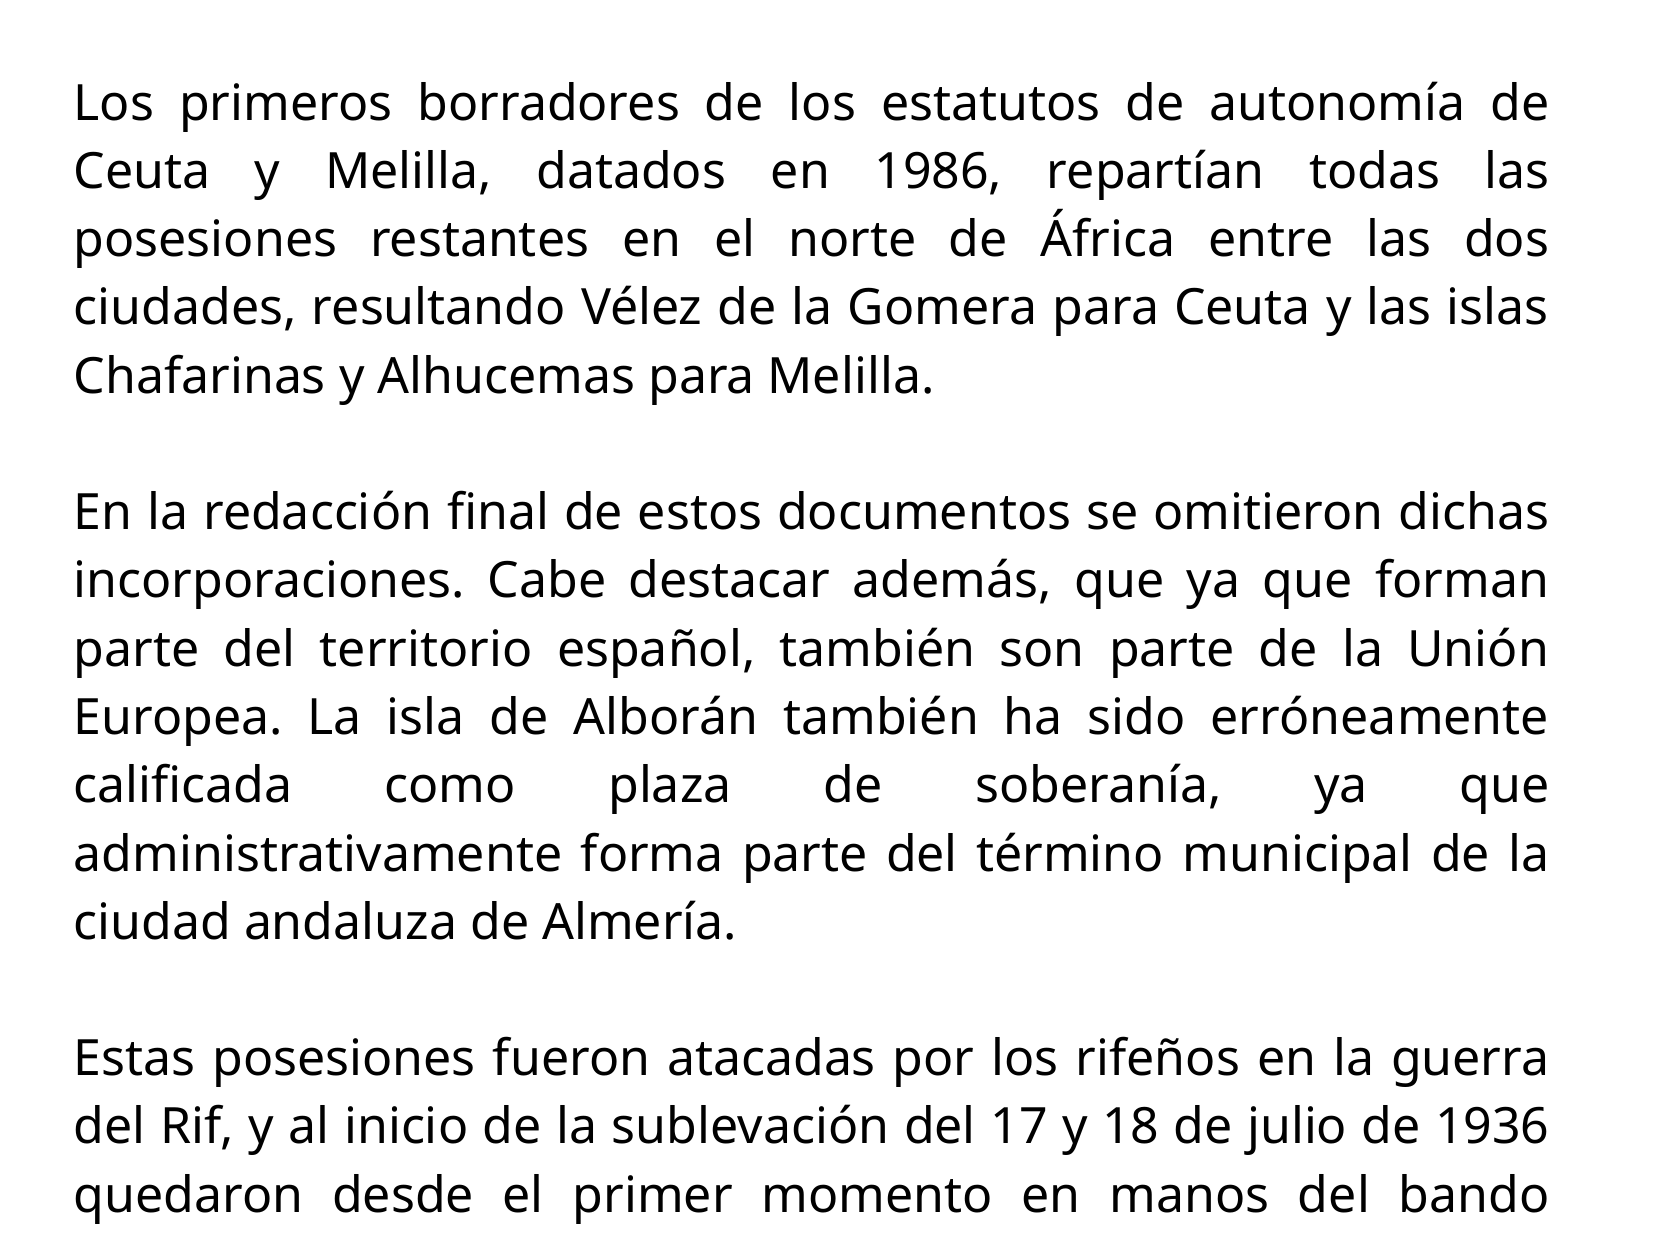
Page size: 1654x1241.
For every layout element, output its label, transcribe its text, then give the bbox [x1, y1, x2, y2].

text_box Los primeros borradores de los estatutos de autonomía de Ceuta y Melilla, datados en 1986, repartían todas las posesiones restantes en el norte de África entre las dos ciudades, resultando Vélez de la Gomera para Ceuta y las islas Chafarinas y Alhucemas para Melilla. En la redacción final de estos documentos se omitieron dichas incorporaciones. Cabe destacar además, que ya que forman parte del territorio español, también son parte de la Unión Europea. La isla de Alborán también ha sido erróneamente calificada como plaza de soberanía, ya que administrativamente forma parte del término municipal de la ciudad andaluza de Almería. Estas posesiones fueron atacadas por los rifeños en la guerra del Rif, y al inicio de la sublevación del 17 y 18 de julio de 1936 quedaron desde el primer momento en manos del bando sublevado. Cuando en 1956 España se retiró de su protectorado y reconoció la independencia de Marruecos no se vieron afectadas en su estatus, puesto que nunca formaron parte de dicha entidad territorial. [59, 59, 1565, 1194]
